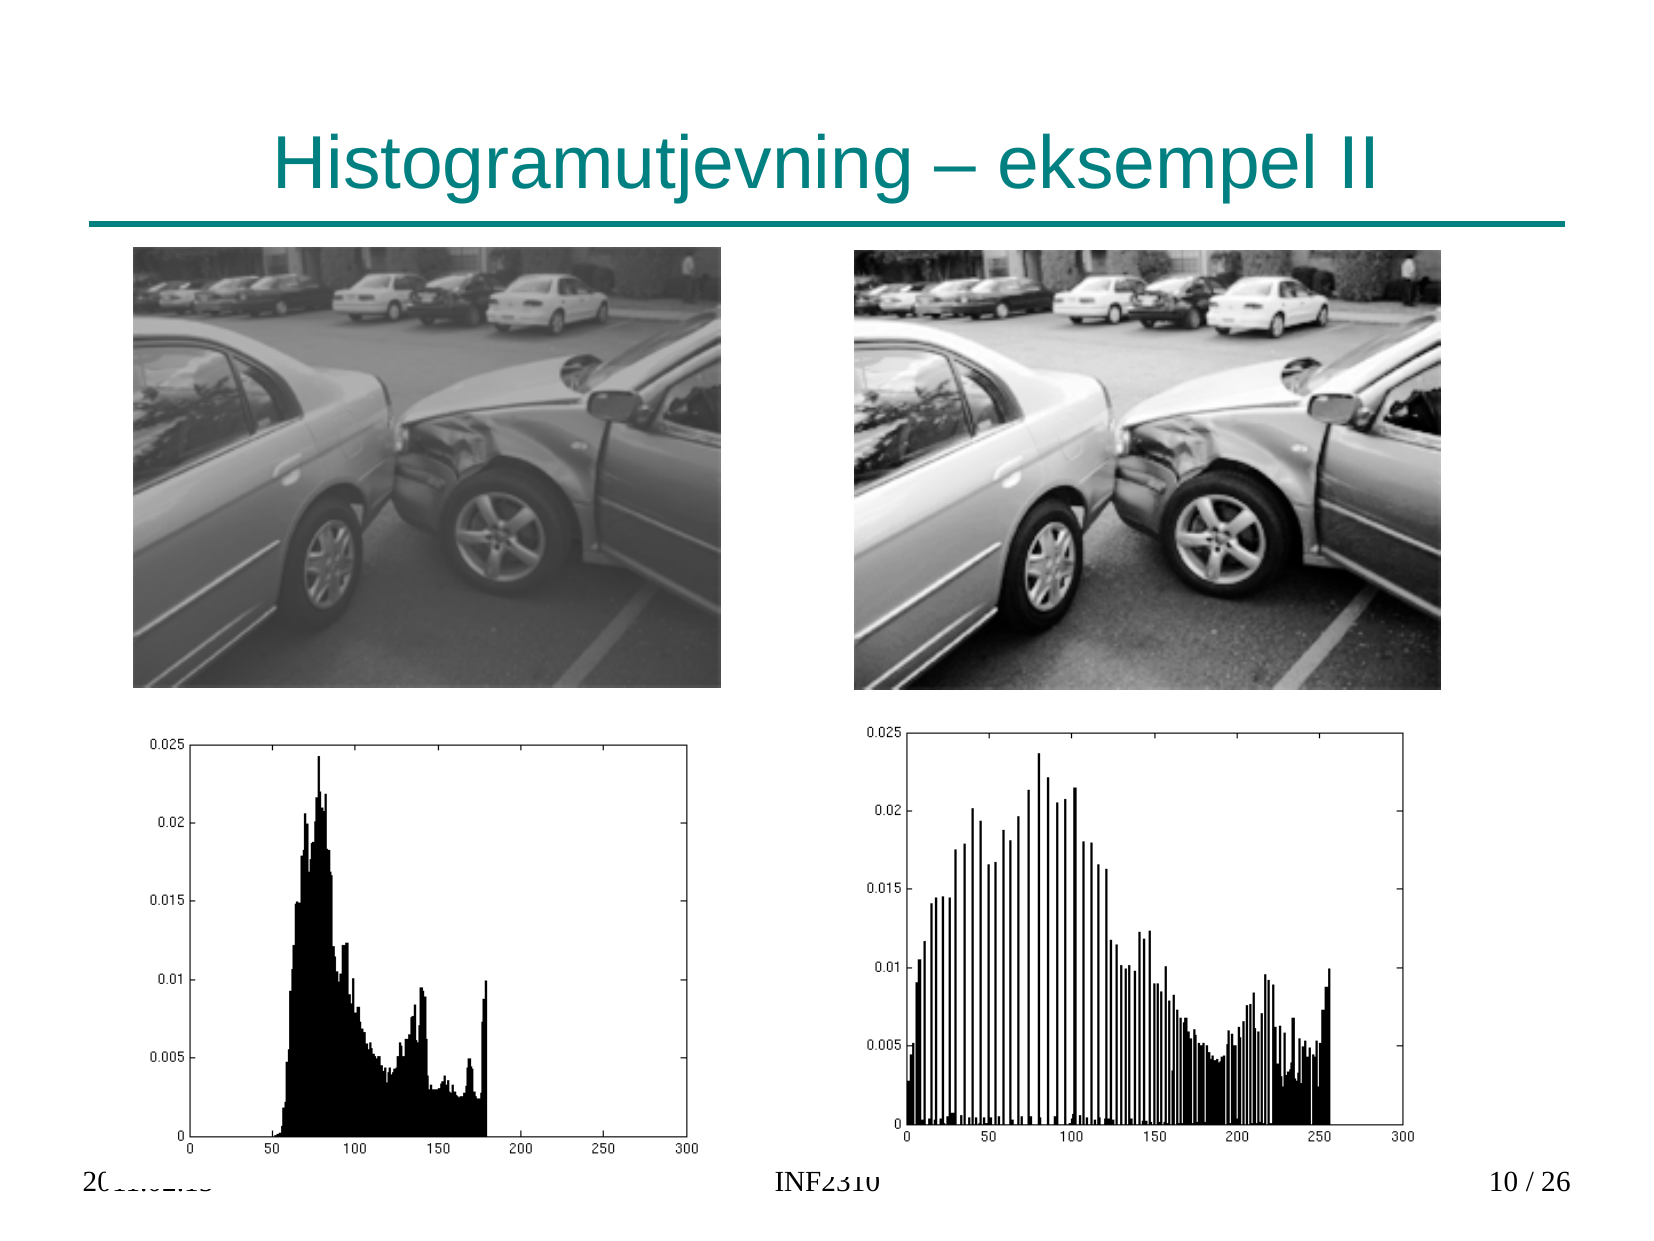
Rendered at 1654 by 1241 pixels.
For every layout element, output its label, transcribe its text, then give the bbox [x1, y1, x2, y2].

picture [133, 247, 721, 688]
picture [106, 708, 747, 1189]
picture [854, 250, 1441, 690]
picture [823, 696, 1463, 1177]
title Histogramutjevning – eksempel II [123, 68, 1530, 249]
